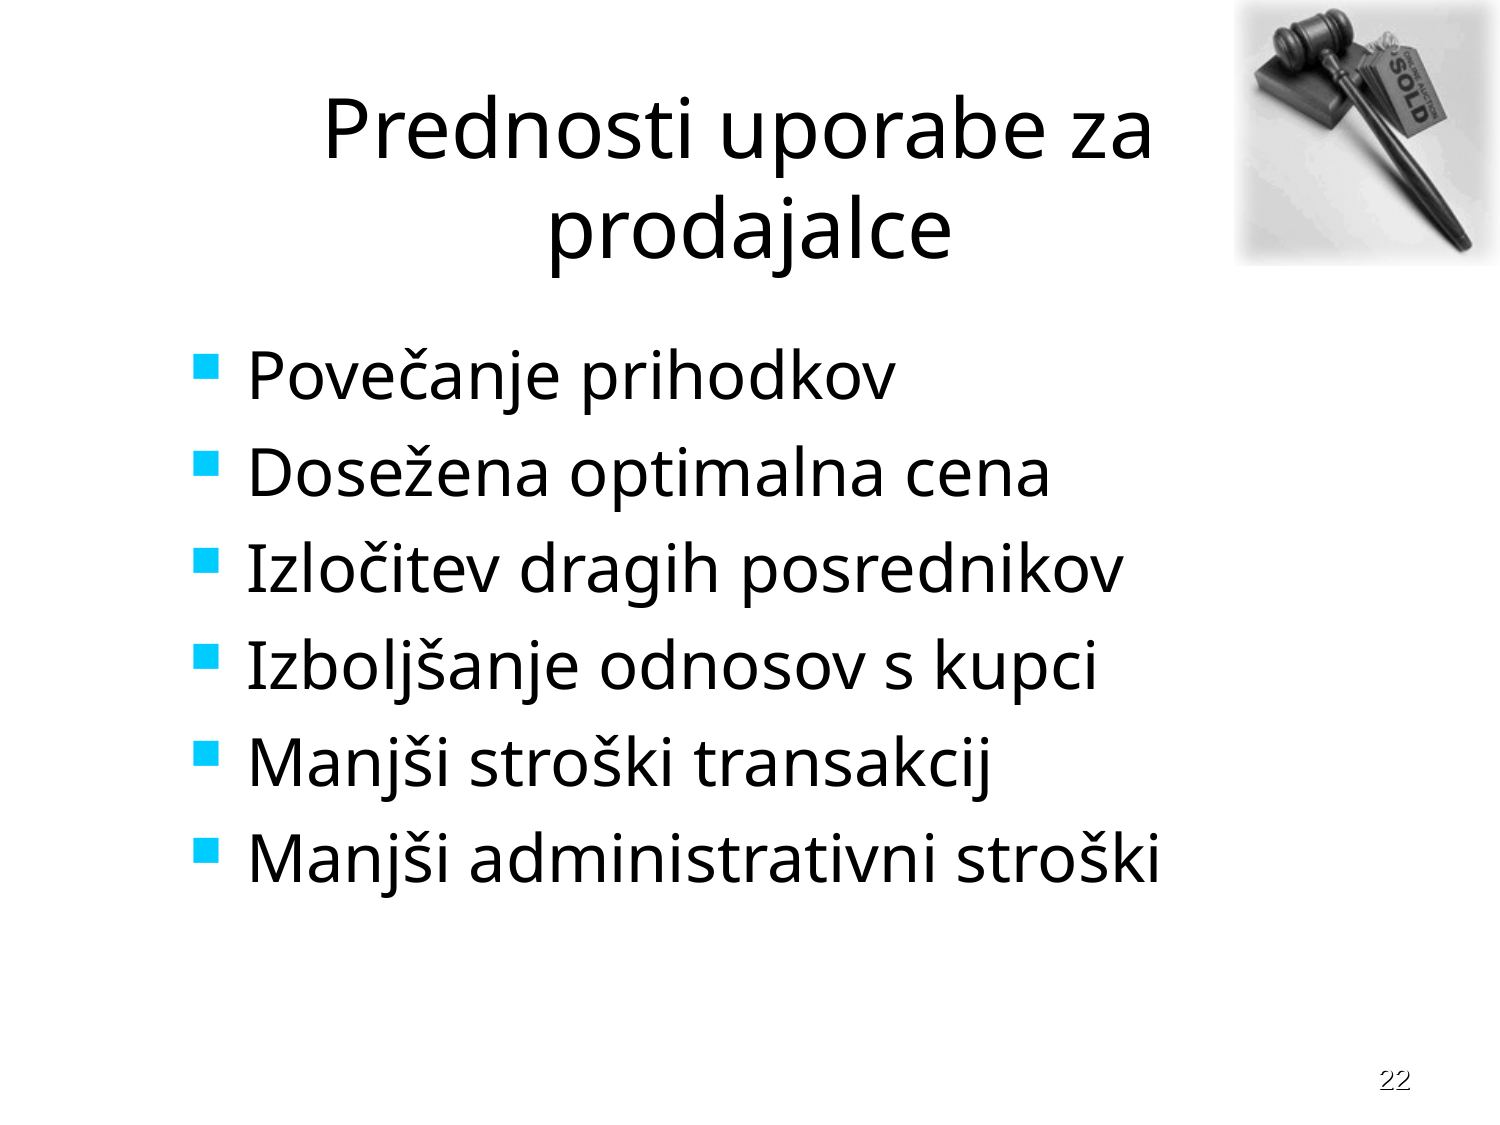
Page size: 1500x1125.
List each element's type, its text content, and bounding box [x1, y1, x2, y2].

picture [1234, 0, 1500, 266]
title Prednosti uporabe za prodajalce [75, 62, 1426, 288]
list Povečanje prihodkov Dosežena optimalna cena Izločitev dragih posrednikov Izboljšanje odnosov s kupci Manjši stroški transakcij Manjši administrativni stroški [174, 324, 1413, 1026]
text_box <number> [1074, 1024, 1426, 1103]
